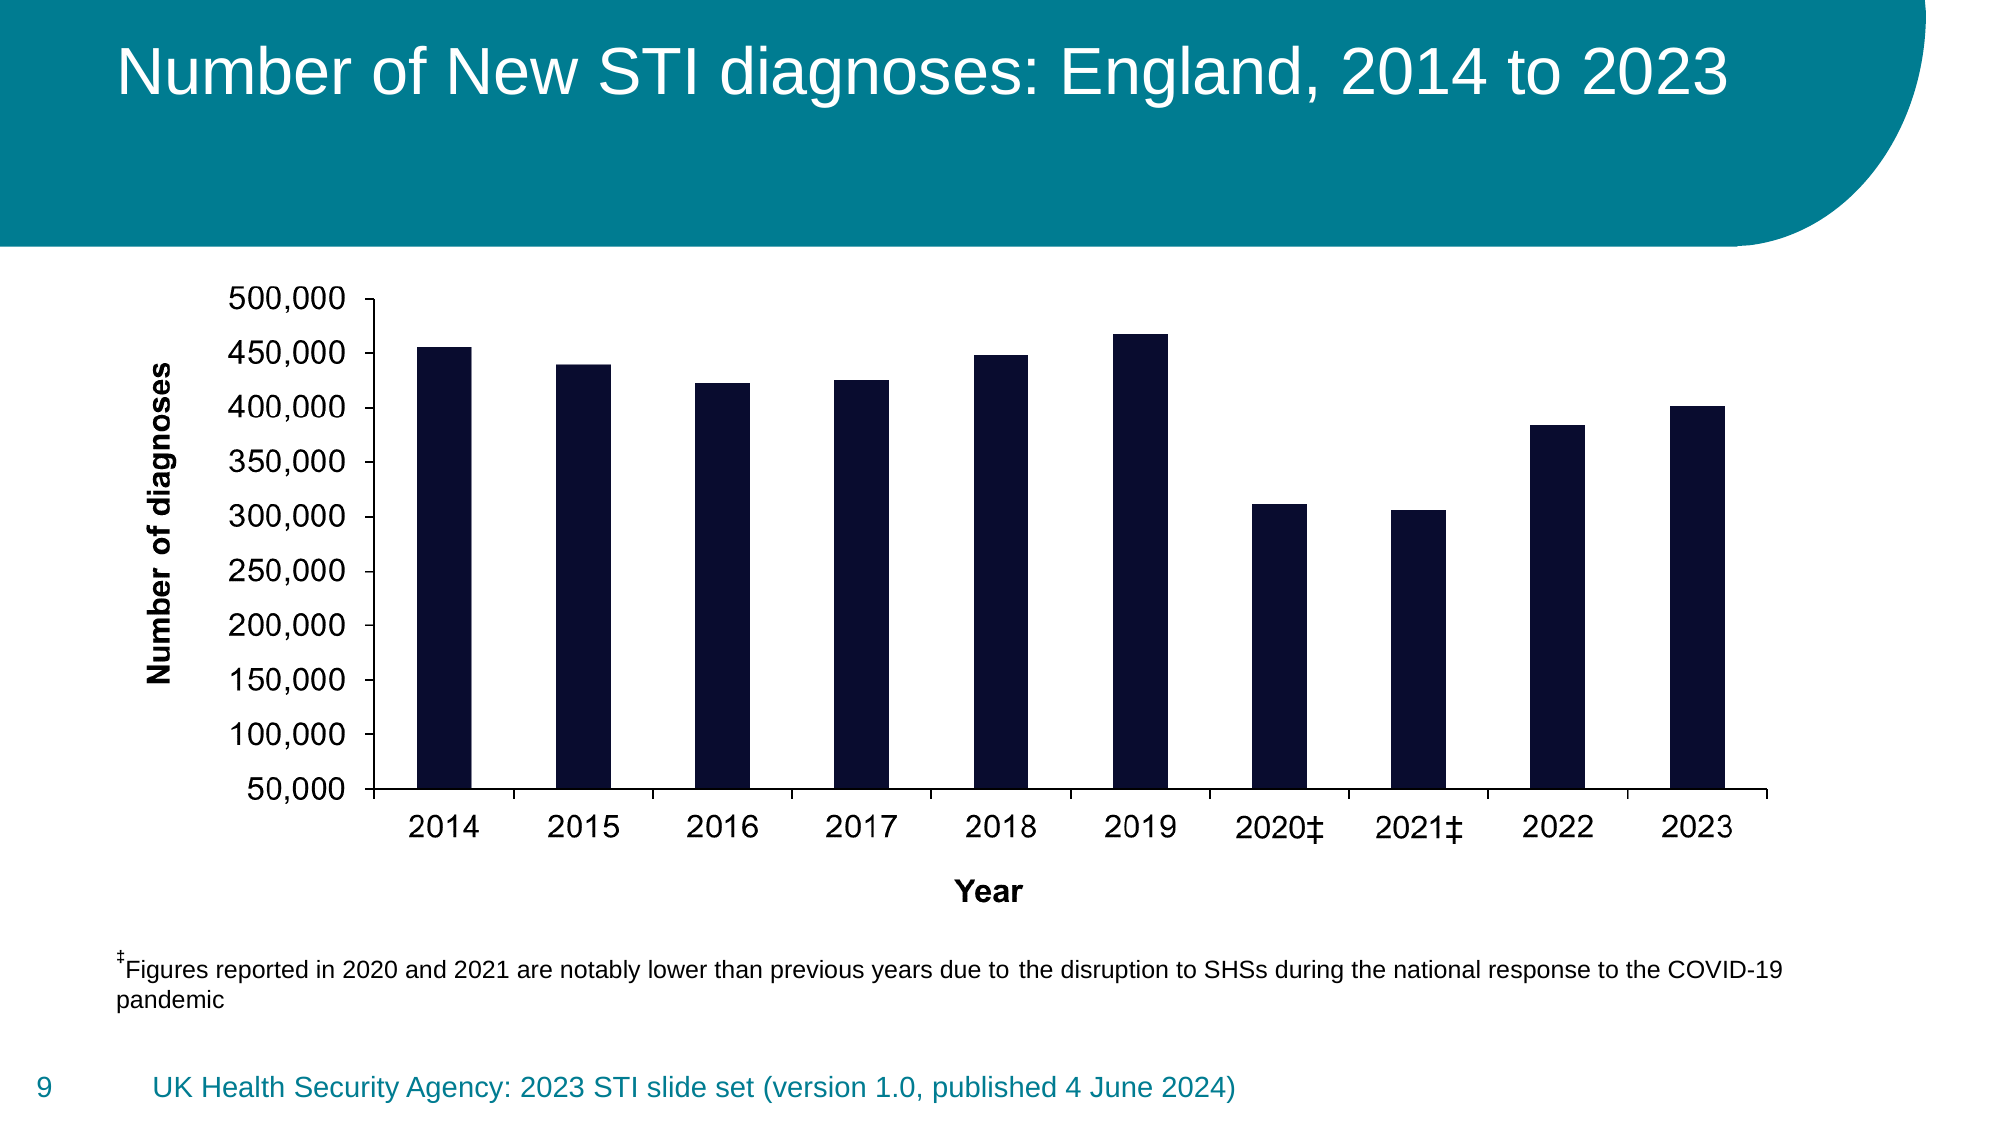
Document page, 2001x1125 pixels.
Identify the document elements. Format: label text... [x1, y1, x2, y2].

title Number of New STI diagnoses: England, 2014 to 2023 [101, 29, 1747, 189]
text_box [21, 1056, 120, 1117]
picture [119, 260, 1780, 911]
text_box ‡Figures reported in 2020 and 2021 are notably lower than previous years due to the disruption to SHSs during the national response to the COVID-19 pandemic [101, 939, 1911, 1021]
text_box UK Health Security Agency: 2023 STI slide set (version 1.0, published 4 June 2024) [137, 1056, 1780, 1116]
